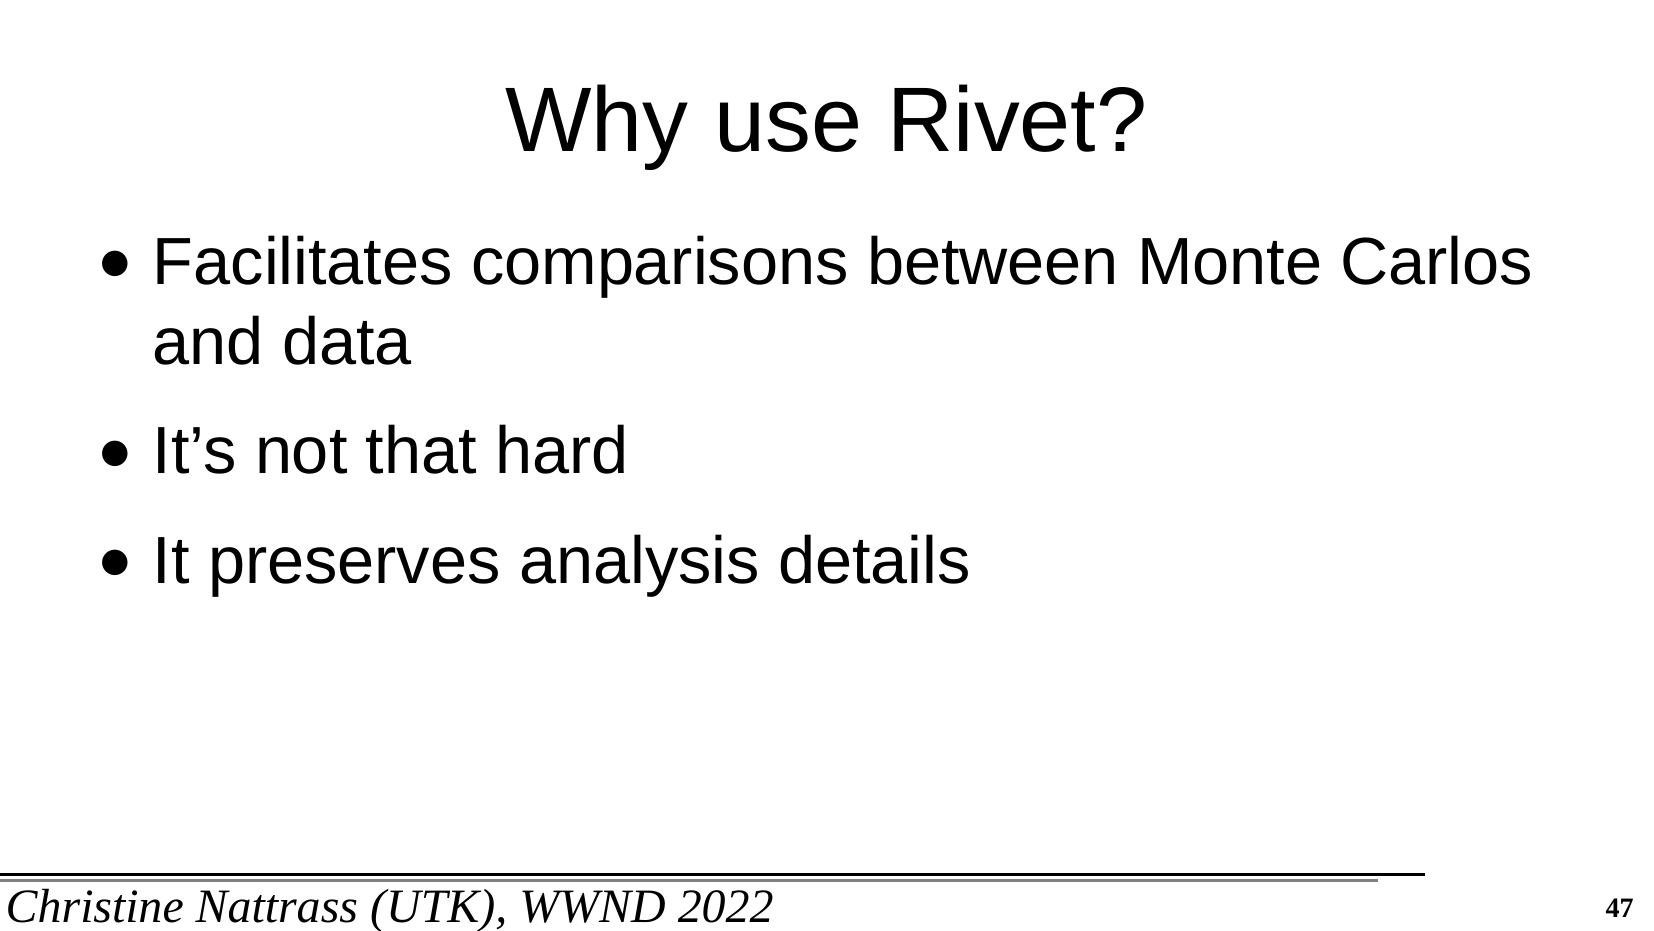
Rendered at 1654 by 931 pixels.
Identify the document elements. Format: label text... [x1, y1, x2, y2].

text_box Why use Rivet? [82, 37, 1571, 193]
text_box Facilitates comparisons between Monte Carlos and data It’s not that hard It preserves analysis details [82, 217, 1571, 757]
